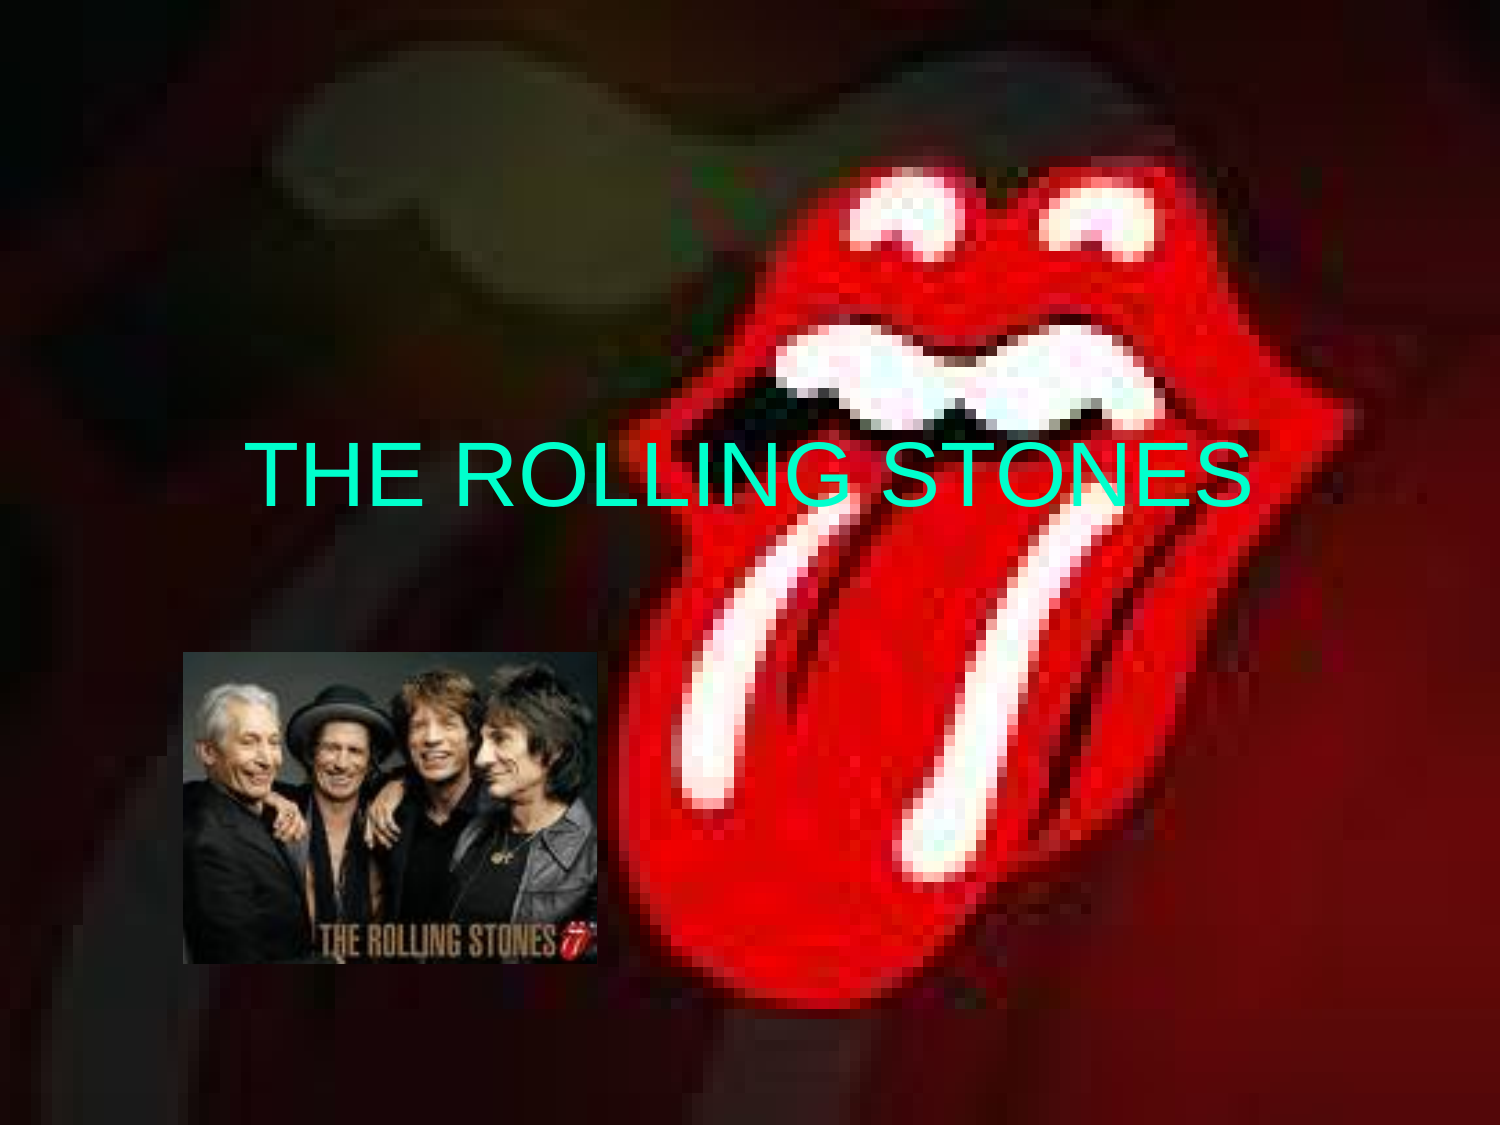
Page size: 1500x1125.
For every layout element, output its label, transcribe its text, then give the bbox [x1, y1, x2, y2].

picture [0, 0, 1500, 1125]
title THE ROLLING STONES [112, 349, 1388, 591]
